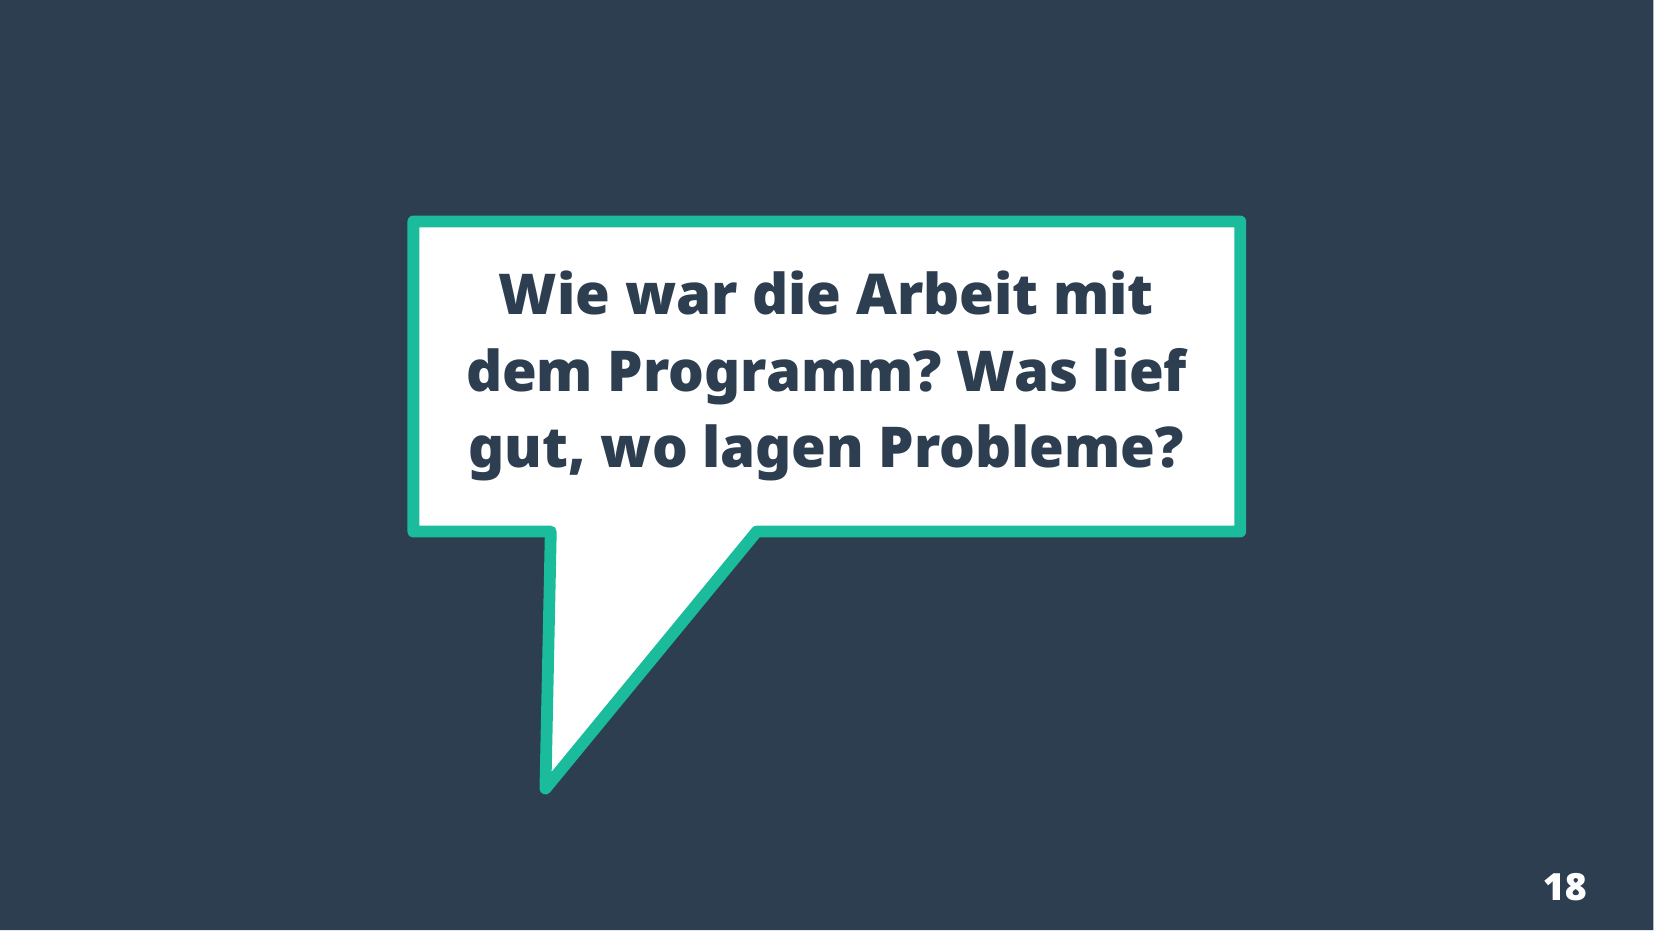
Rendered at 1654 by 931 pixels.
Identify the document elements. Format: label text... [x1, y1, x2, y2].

title Wie war die Arbeit mit dem Programm? Was lief gut, wo lagen Probleme? [442, 236, 1211, 502]
